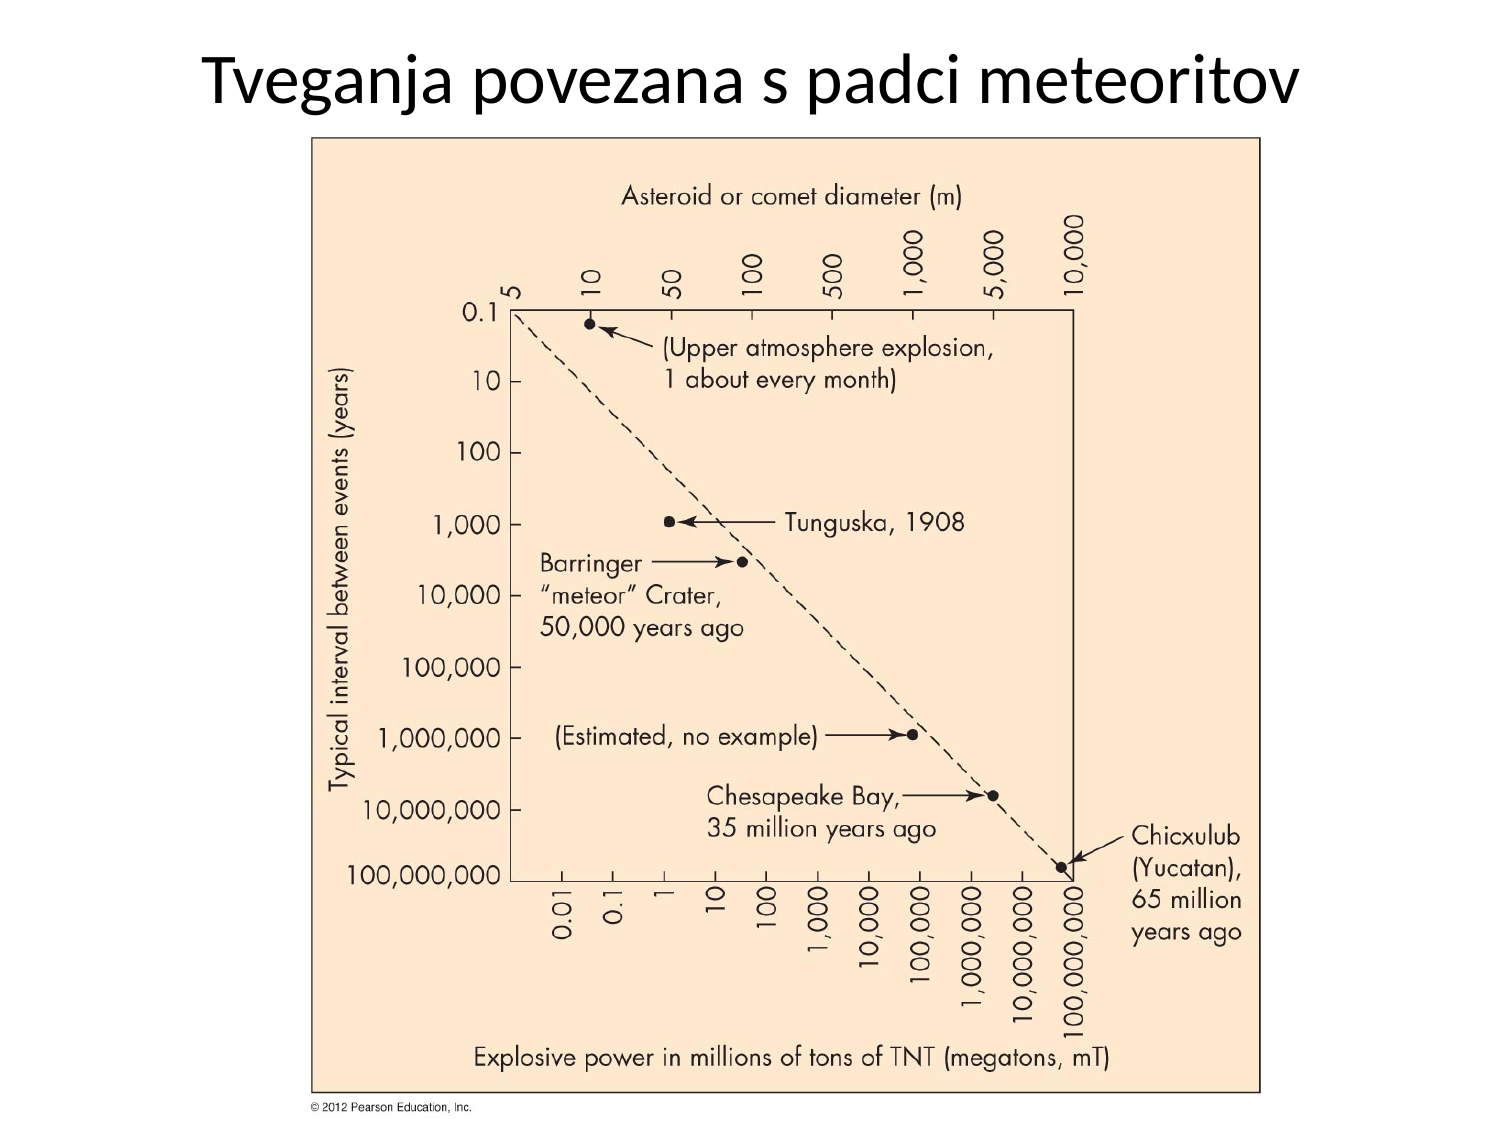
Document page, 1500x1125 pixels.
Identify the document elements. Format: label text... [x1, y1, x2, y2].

title Tveganja povezana s padci meteoritov [76, 0, 1427, 149]
picture [301, 127, 1270, 1125]
